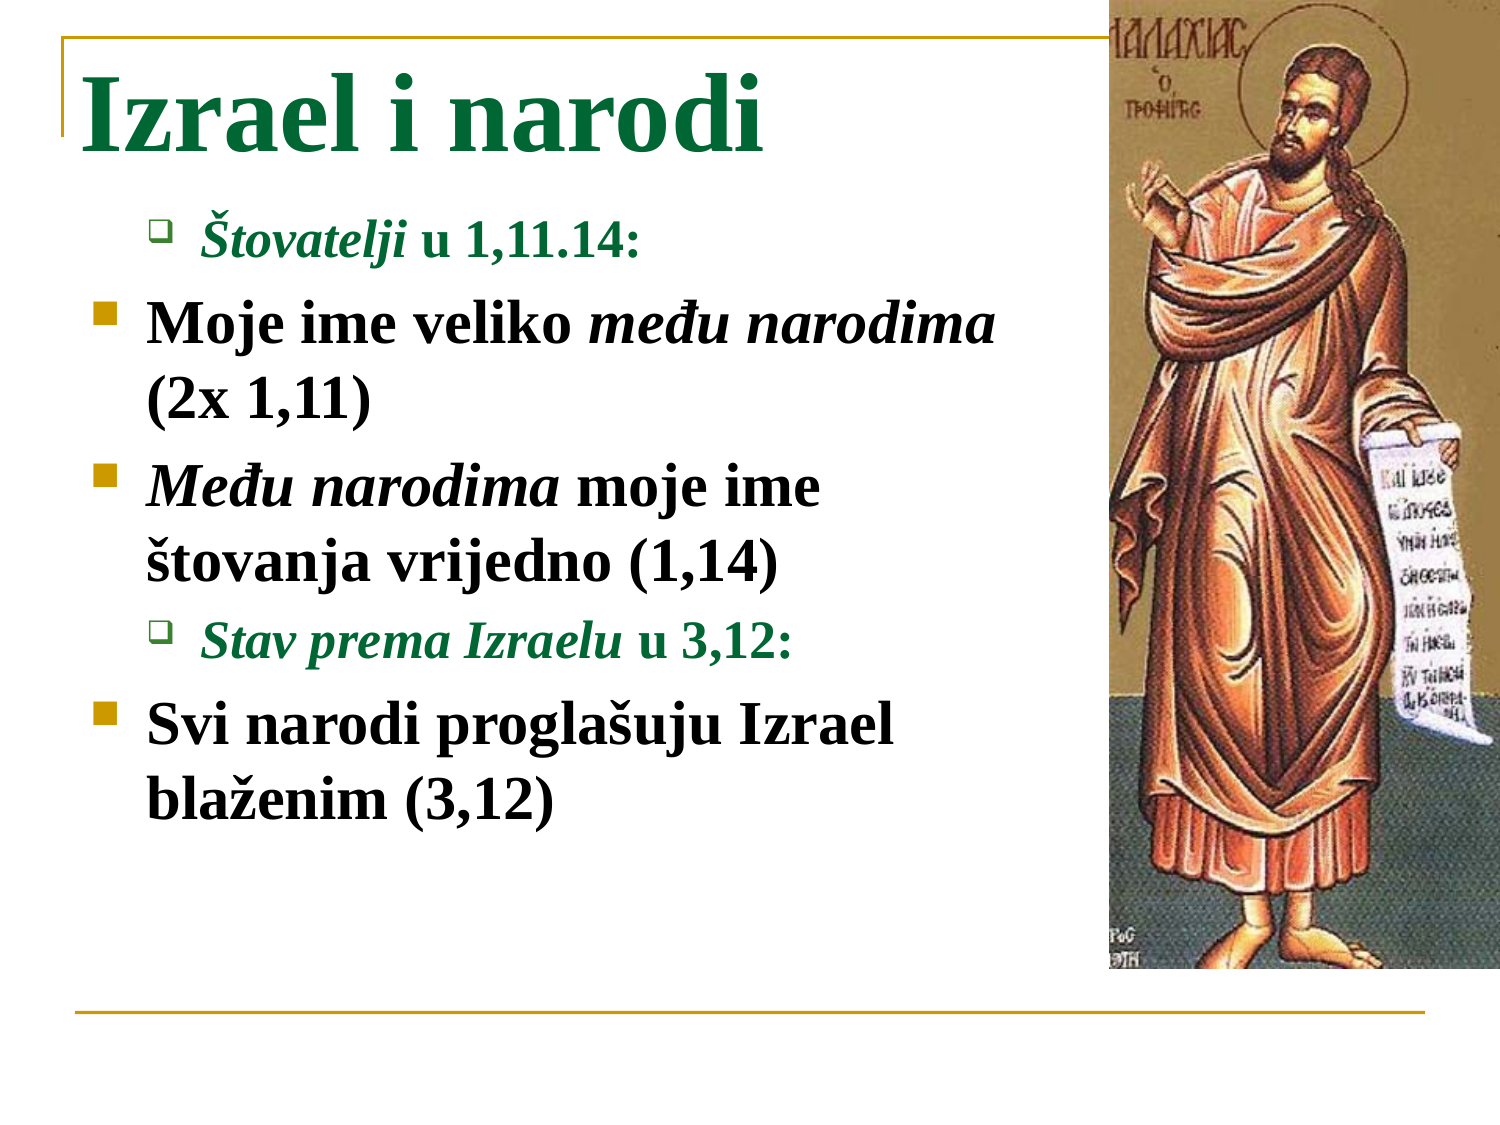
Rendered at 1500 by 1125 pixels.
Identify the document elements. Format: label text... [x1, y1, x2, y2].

list Štovatelji u 1,11.14: Moje ime veliko među narodima (2x 1,11) Među narodima moje ime štovanja vrijedno (1,14) Stav prema Izraelu u 3,12: Svi narodi proglašuju Izrael blaženim (3,12) [75, 196, 1425, 1006]
picture [1109, 0, 1500, 969]
title Izrael i narodi [64, 31, 1109, 218]
